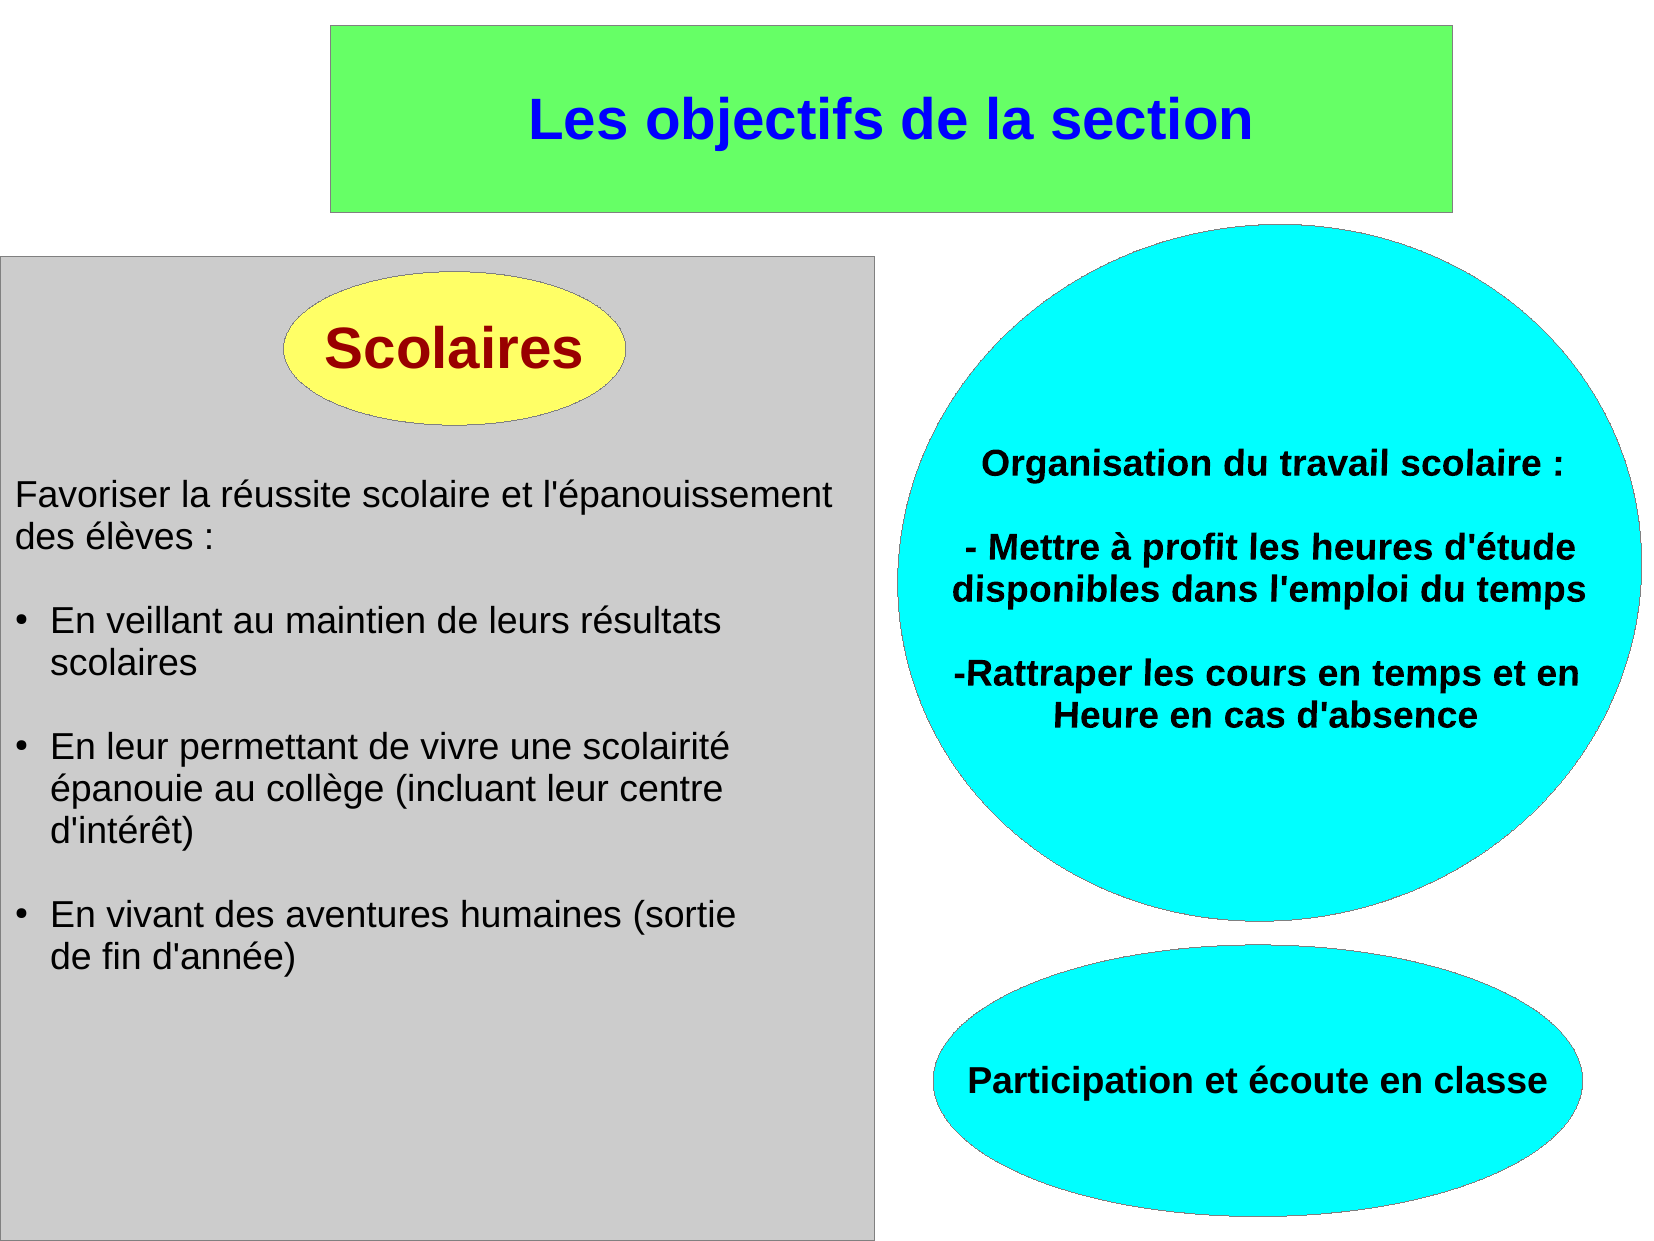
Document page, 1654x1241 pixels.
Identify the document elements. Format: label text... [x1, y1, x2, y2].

text_box Participation et écoute en classe [933, 944, 1583, 1217]
text_box Favoriser la réussite scolaire et l'épanouissement des élèves : En veillant au maintien de leurs résultats scolaires En leur permettant de vivre une scolairité épanouie au collège (incluant leur centre d'intérêt) En vivant des aventures humaines (sortie de fin d'année) [0, 256, 875, 1241]
text_box Organisation du travail scolaire : - Mettre à profit les heures d'étude disponibles dans l'emploi du temps -Rattraper les cours en temps et en Heure en cas d'absence [897, 224, 1642, 922]
text_box Les objectifs de la section [330, 25, 1453, 213]
text_box Scolaires [283, 271, 626, 426]
